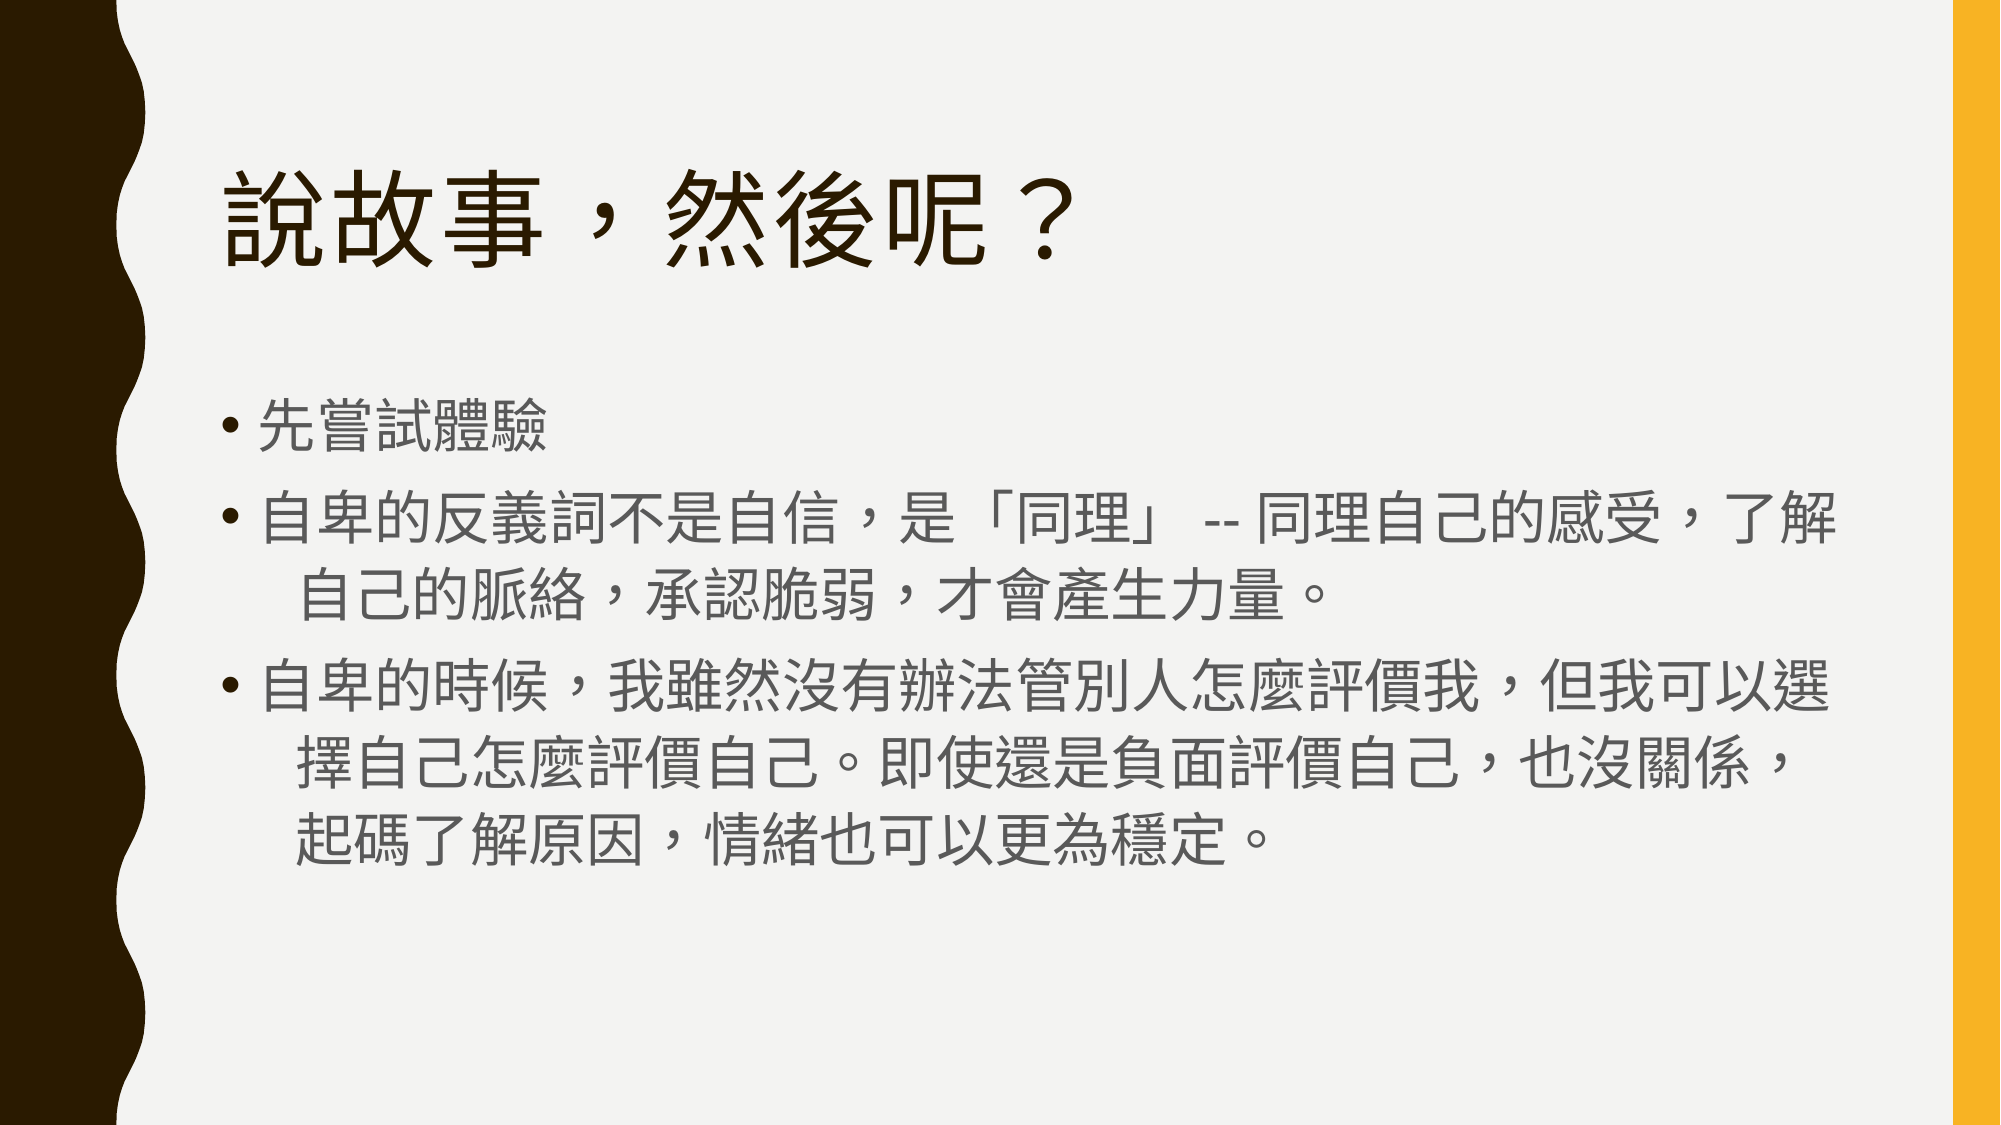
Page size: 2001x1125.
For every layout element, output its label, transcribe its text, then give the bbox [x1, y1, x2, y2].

list 先嘗試體驗 自卑的反義詞不是自信，是「同理」--同理自己的感受，了解自己的脈絡，承認脆弱，才會產生力量。 自卑的時候，我雖然沒有辦法管別人怎麼評價我，但我可以選擇自己怎麼評價自己。即使還是負面評價自己，也沒關係，起碼了解原因，情緒也可以更為穩定。 [205, 375, 1876, 965]
title 說故事，然後呢？ [205, 160, 1876, 308]
